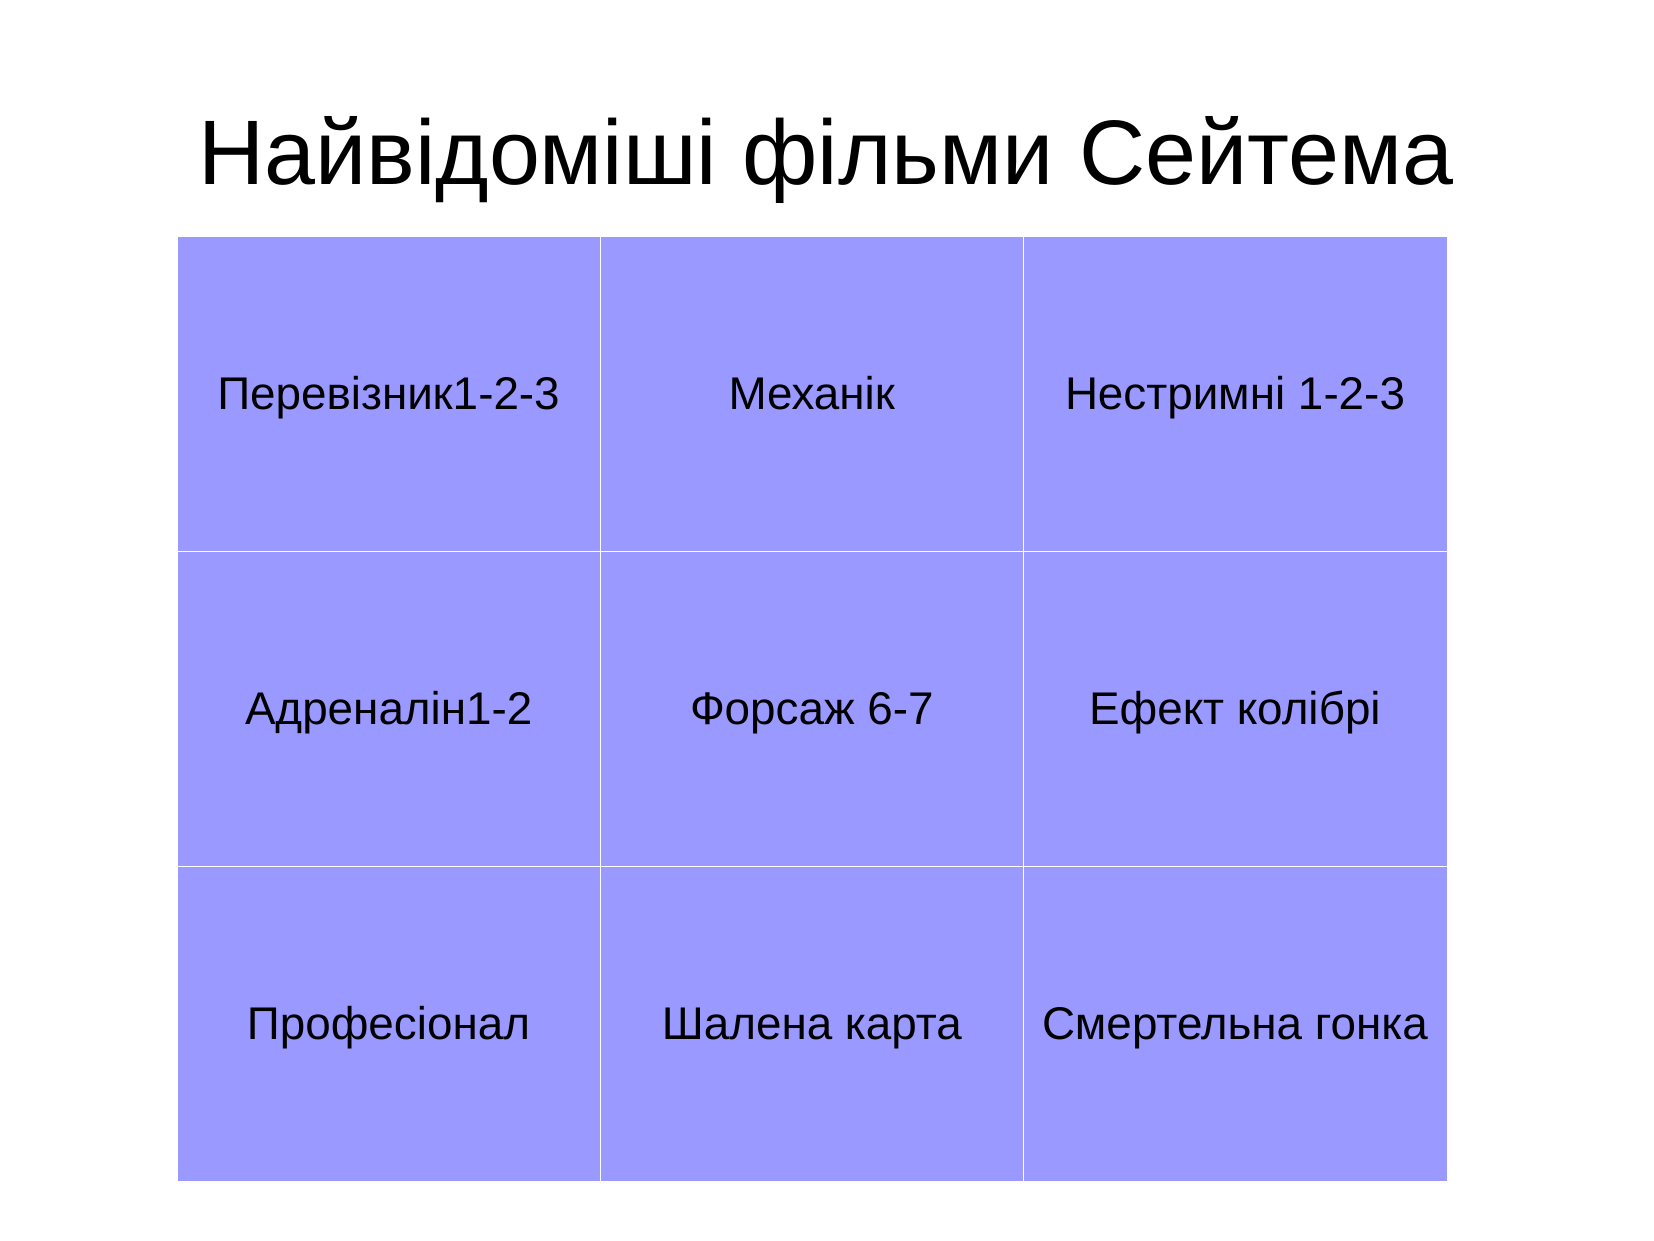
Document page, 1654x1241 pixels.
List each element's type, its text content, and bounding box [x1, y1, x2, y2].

table_cell Професіонал [178, 867, 600, 1181]
table_header Перевізник1-2-3 [178, 257, 600, 551]
table_header Механік [601, 257, 1023, 551]
table_header Нестримні 1-2-3 [1024, 257, 1447, 551]
title Найвідоміші фільми Сейтема [82, 49, 1571, 257]
table_cell Ефект колібрі [1024, 552, 1447, 866]
table_cell Форсаж 6-7 [601, 552, 1023, 866]
table_cell Смертельна гонка [1024, 867, 1447, 1181]
table_cell Адреналін1-2 [178, 552, 600, 866]
table_cell Шалена карта [601, 867, 1023, 1181]
